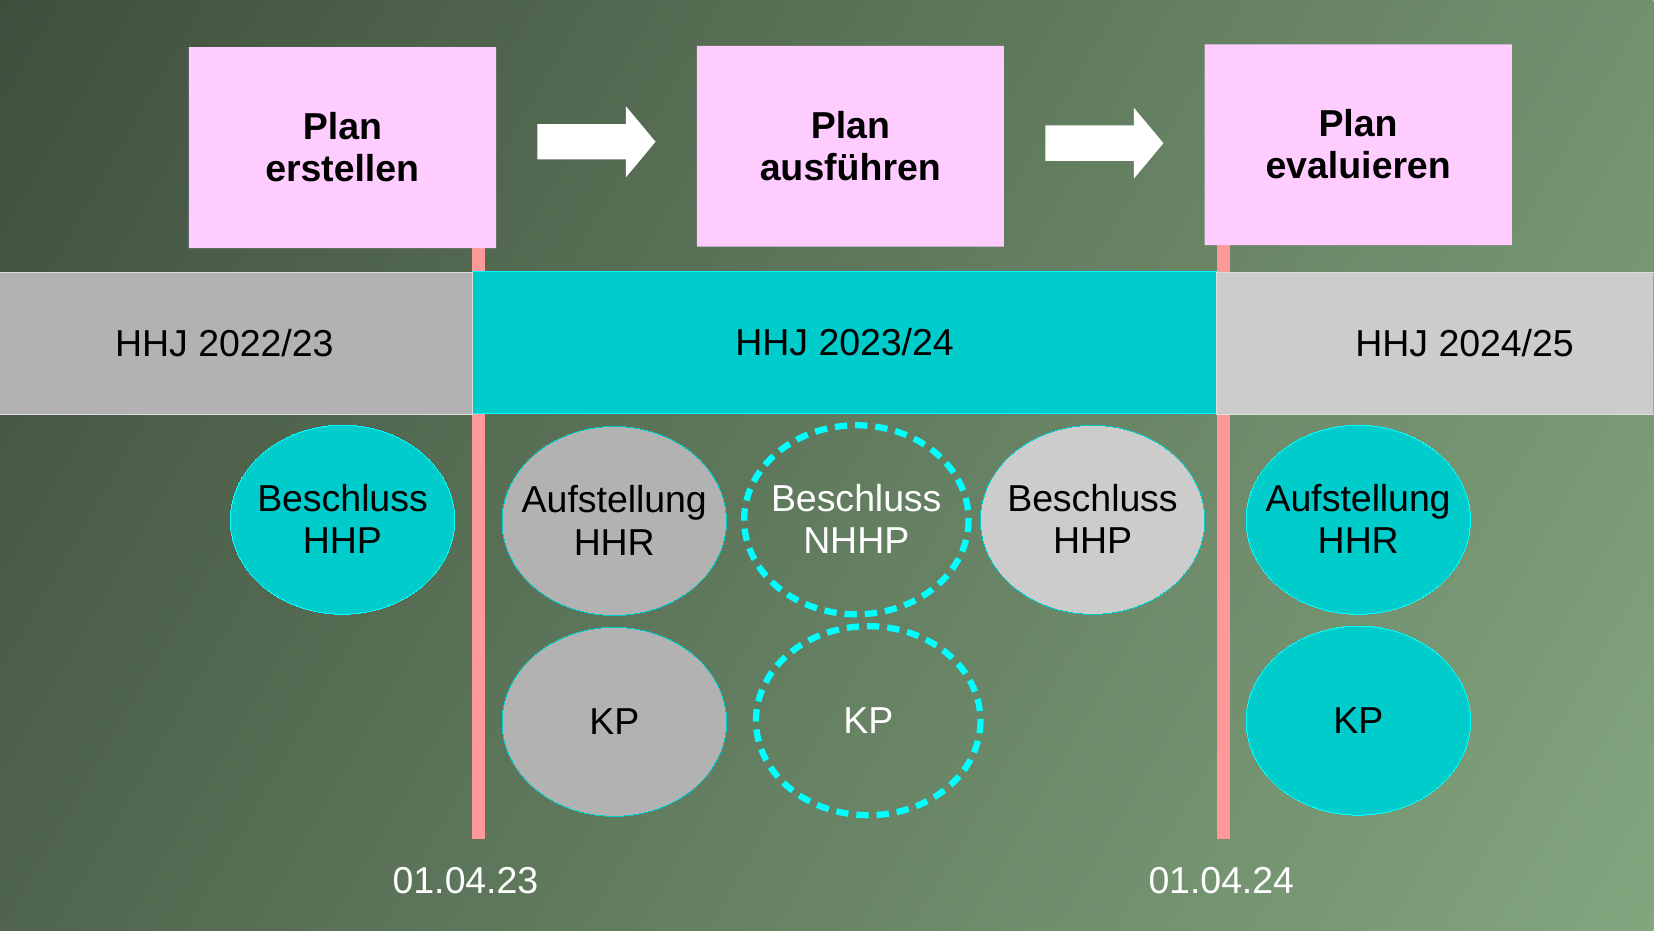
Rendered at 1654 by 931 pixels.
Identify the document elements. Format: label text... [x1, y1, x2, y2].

text_box 01.04.24 [1133, 852, 1323, 910]
text_box Beschluss NHHP [744, 425, 969, 615]
text_box HHJ 2024/25 [1216, 272, 1654, 415]
text_box Plan evaluieren [1204, 44, 1512, 246]
text_box 01.04.23 [377, 852, 567, 910]
text_box [1045, 107, 1164, 179]
text_box KP [502, 627, 727, 817]
text_box Plan erstellen [188, 47, 497, 249]
text_box Aufstellung HHR [1246, 425, 1471, 615]
text_box [537, 106, 656, 178]
text_box HHJ 2022/23 [0, 272, 473, 415]
text_box Beschluss HHP [230, 425, 455, 615]
text_box KP [1246, 626, 1471, 816]
text_box Beschluss HHP [980, 425, 1205, 615]
text_box KP [756, 626, 981, 816]
text_box Aufstellung HHR [502, 426, 727, 616]
text_box HHJ 2023/24 [472, 271, 1217, 414]
text_box Plan ausführen [696, 45, 1004, 247]
